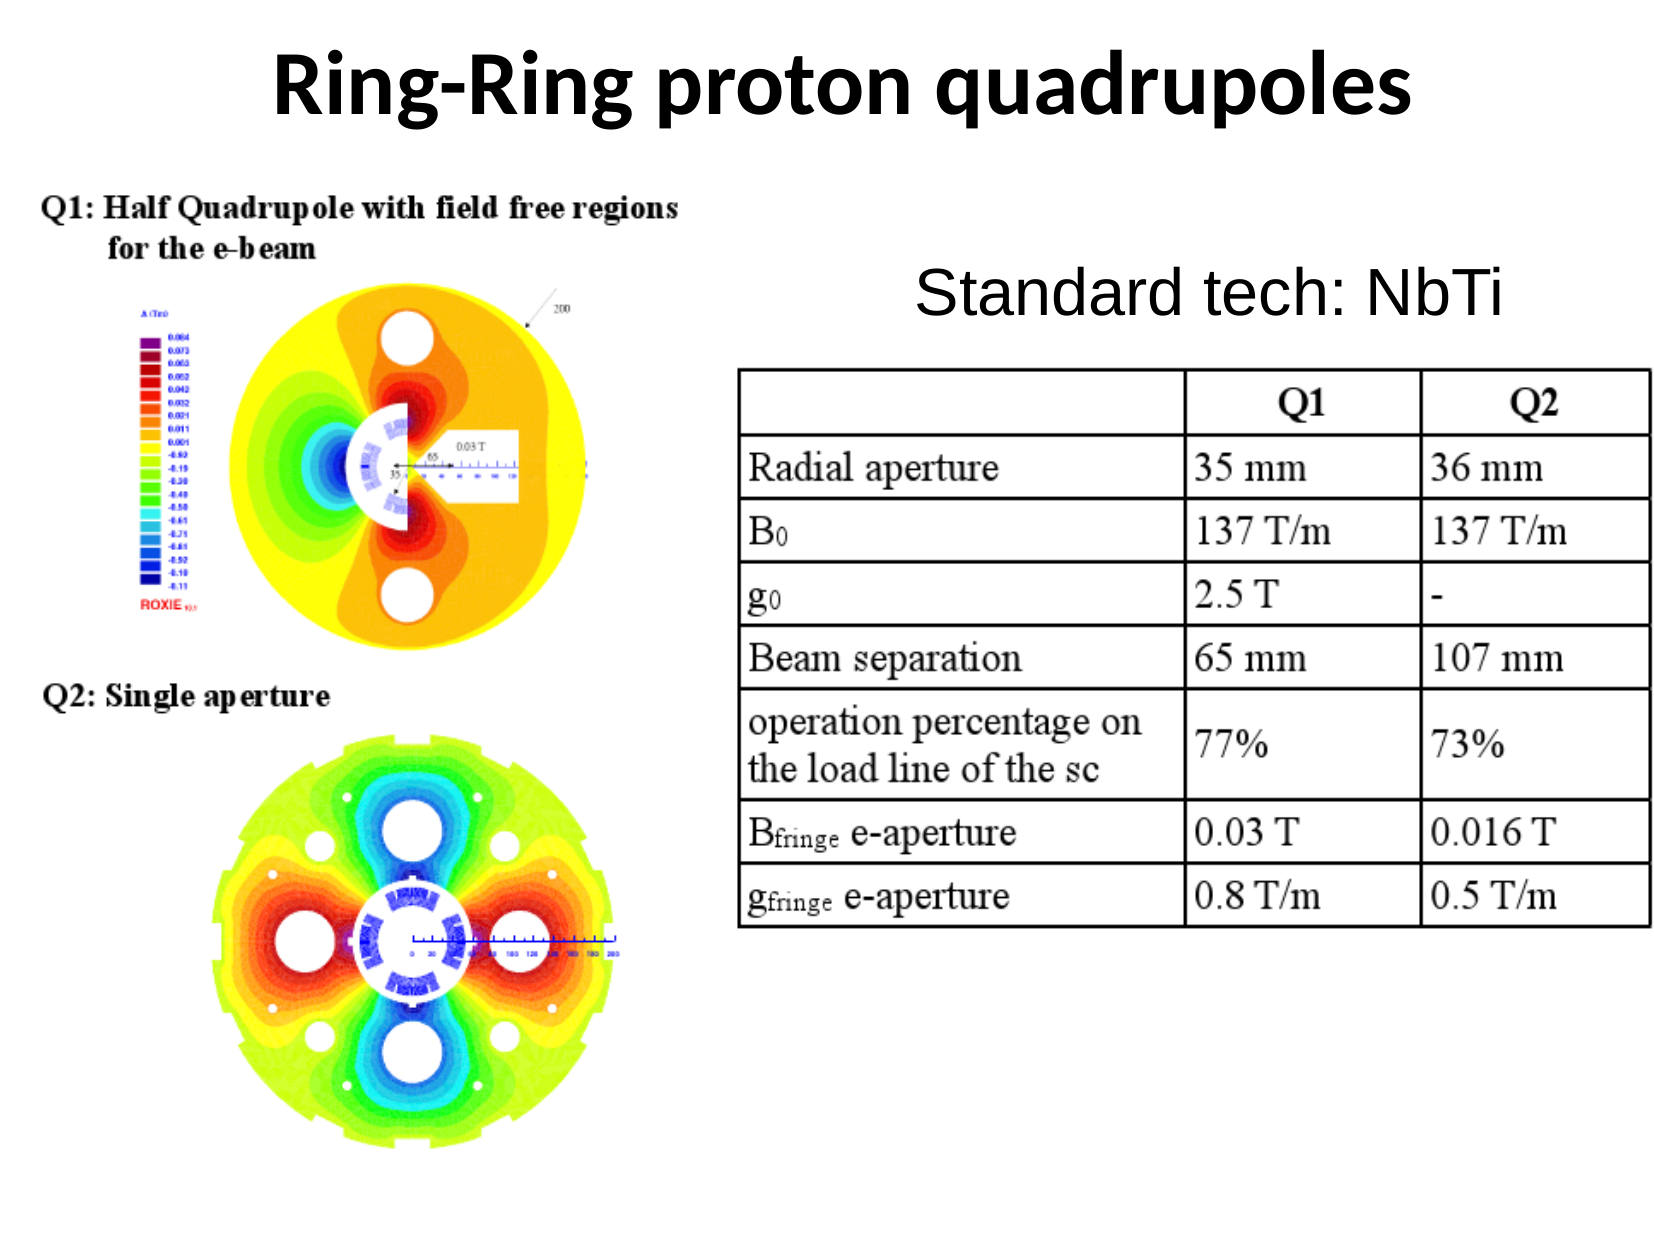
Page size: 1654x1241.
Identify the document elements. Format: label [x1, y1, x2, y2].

picture [37, 187, 1654, 1163]
